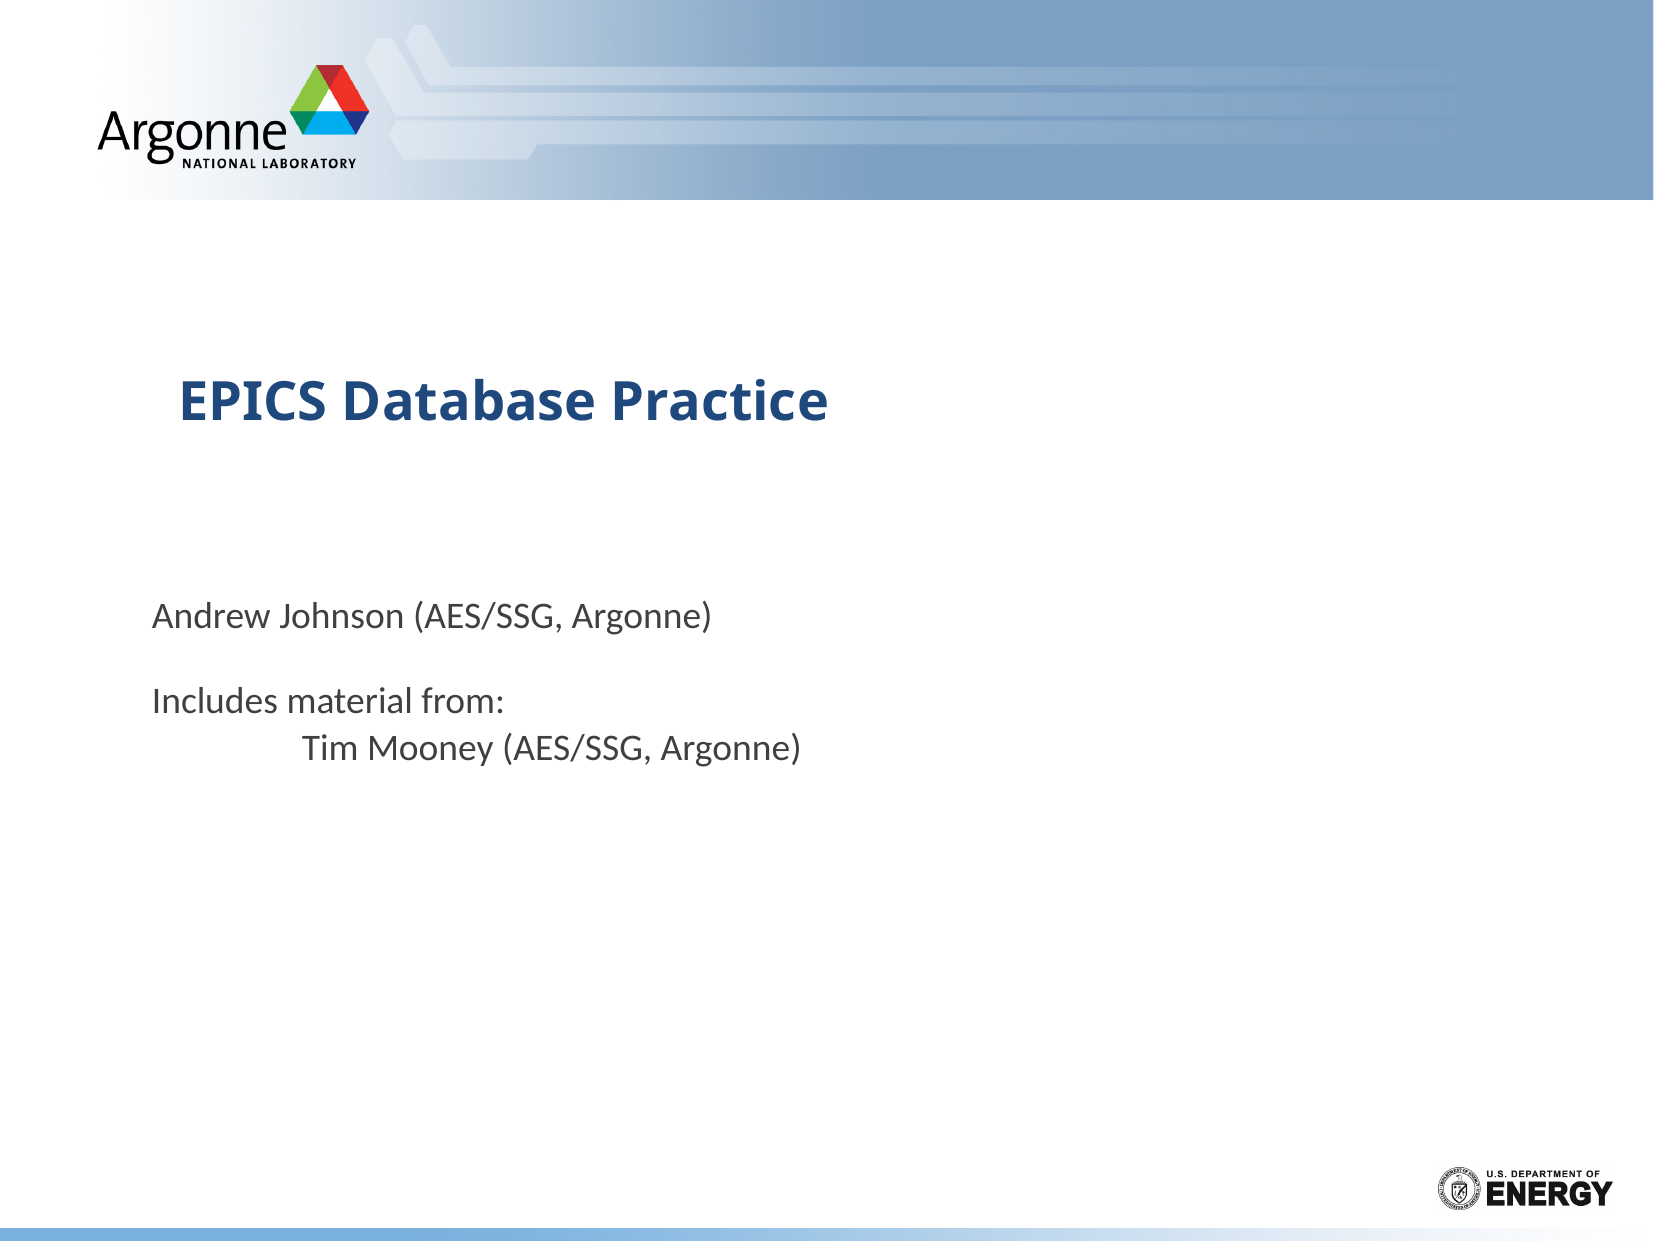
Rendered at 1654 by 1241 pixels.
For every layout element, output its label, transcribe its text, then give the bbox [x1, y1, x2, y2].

title EPICS Database Practice [178, 302, 1570, 496]
picture [0, 0, 1654, 201]
picture [1438, 1167, 1613, 1210]
subtitle Andrew Johnson (AES/SSG, Argonne) Includes material from: Tim Mooney (AES/SSG, Argonne) [151, 529, 1571, 842]
picture [0, 1228, 1654, 1241]
